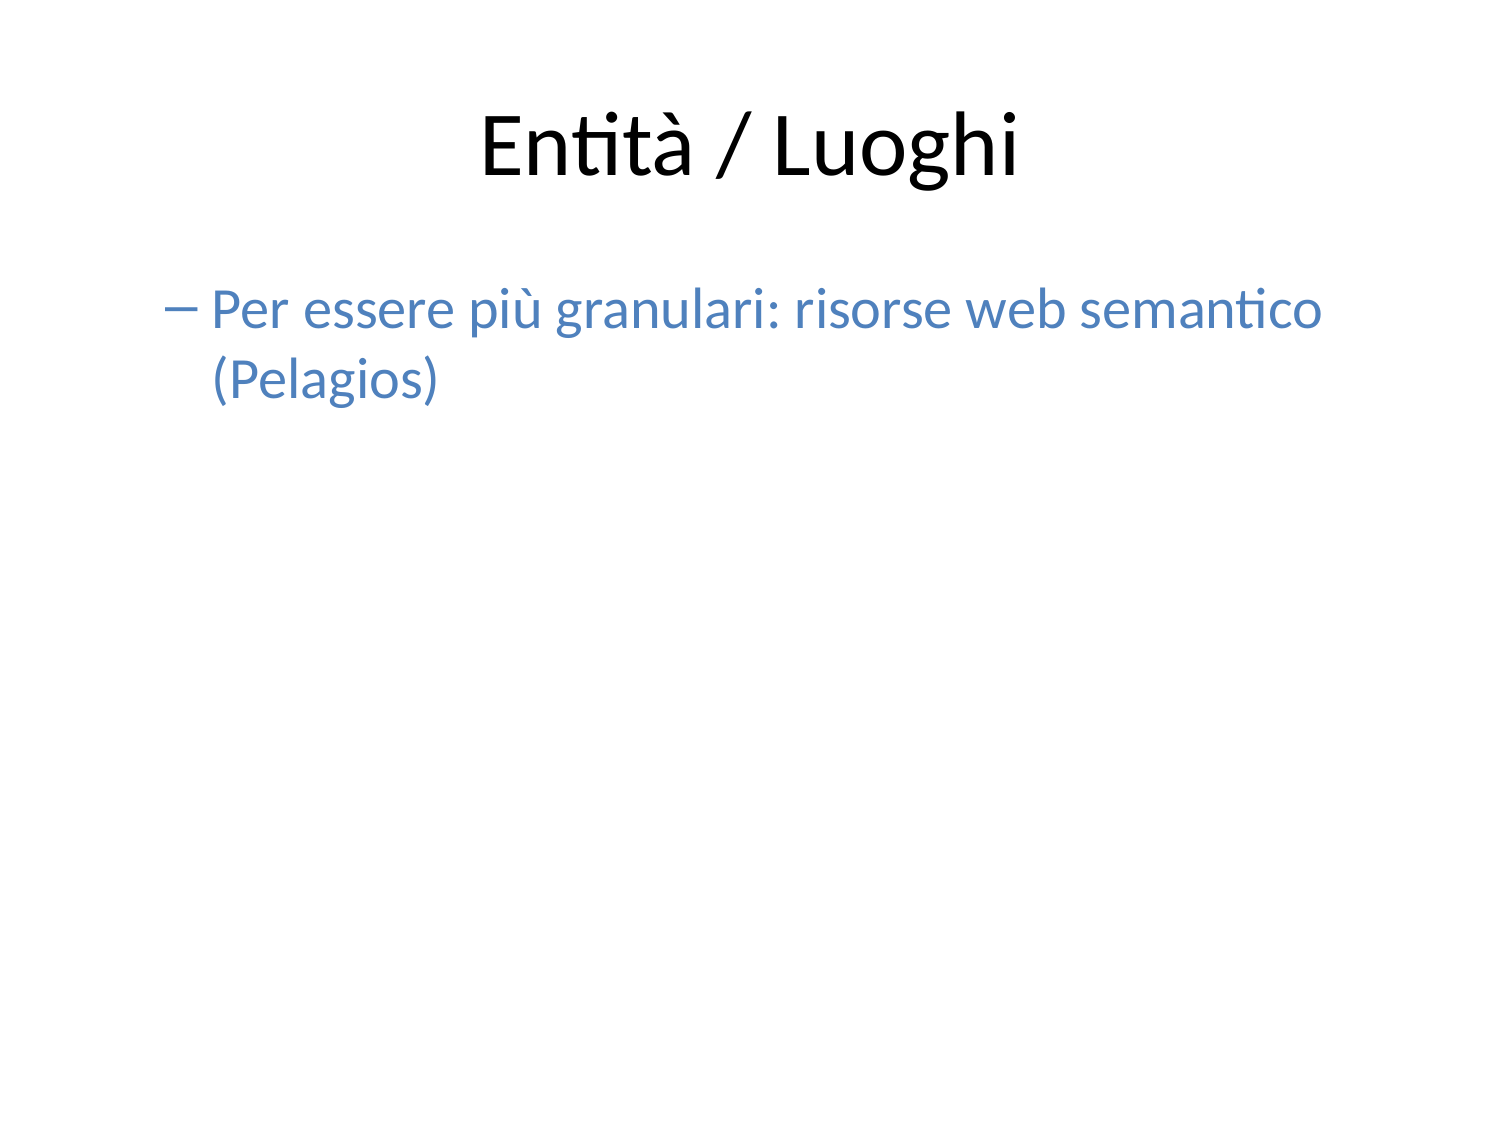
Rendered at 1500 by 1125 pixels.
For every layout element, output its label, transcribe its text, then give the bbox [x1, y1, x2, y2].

text_box Entità / Luoghi [75, 45, 1425, 233]
text_box Per essere più granulari: risorse web semantico (Pelagios) [75, 262, 1425, 1005]
